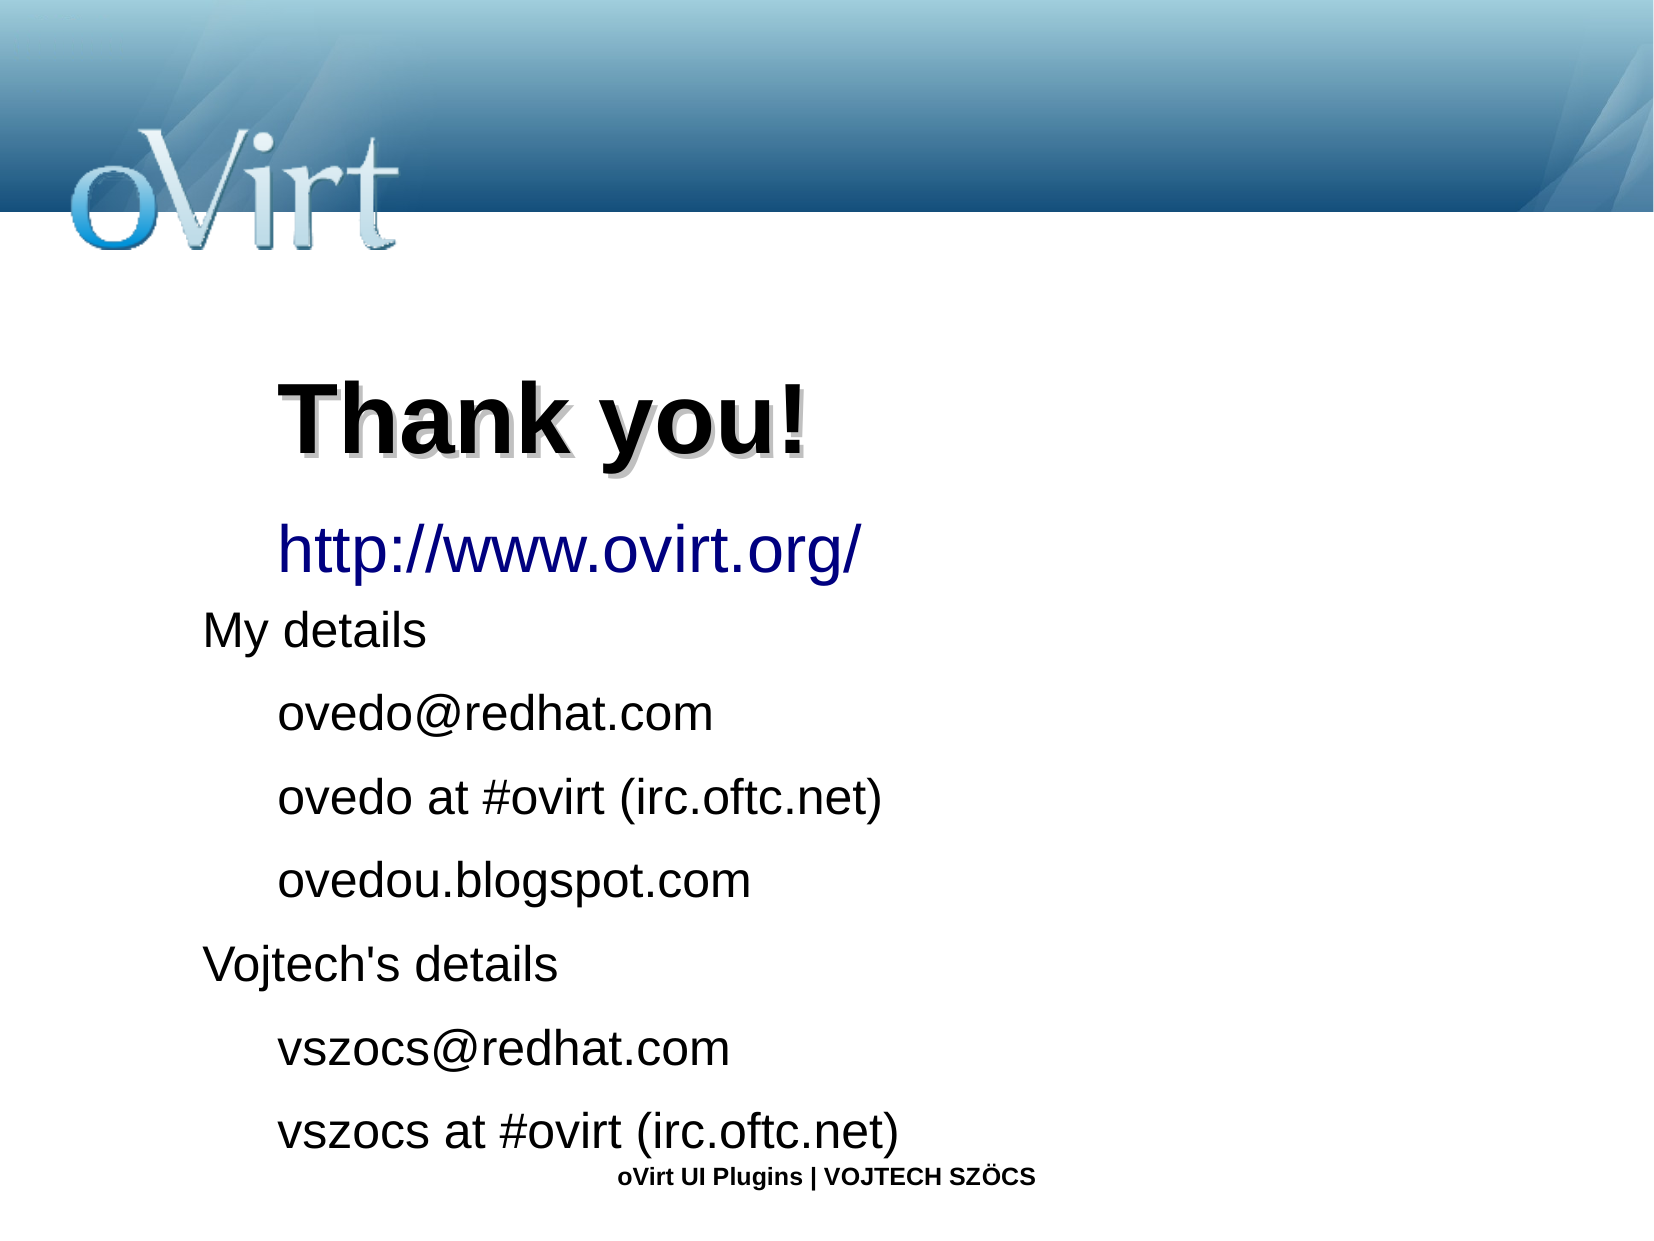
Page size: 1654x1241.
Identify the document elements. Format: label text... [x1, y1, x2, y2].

text_box My details ovedo@redhat.com ovedo at #ovirt (irc.oftc.net) ovedou.blogspot.com Vojtech's details vszocs@redhat.com vszocs at #ovirt (irc.oftc.net) [187, 566, 1116, 1139]
text_box Thank you! http://www.ovirt.org/ [262, 300, 1135, 539]
picture [0, 0, 1654, 250]
